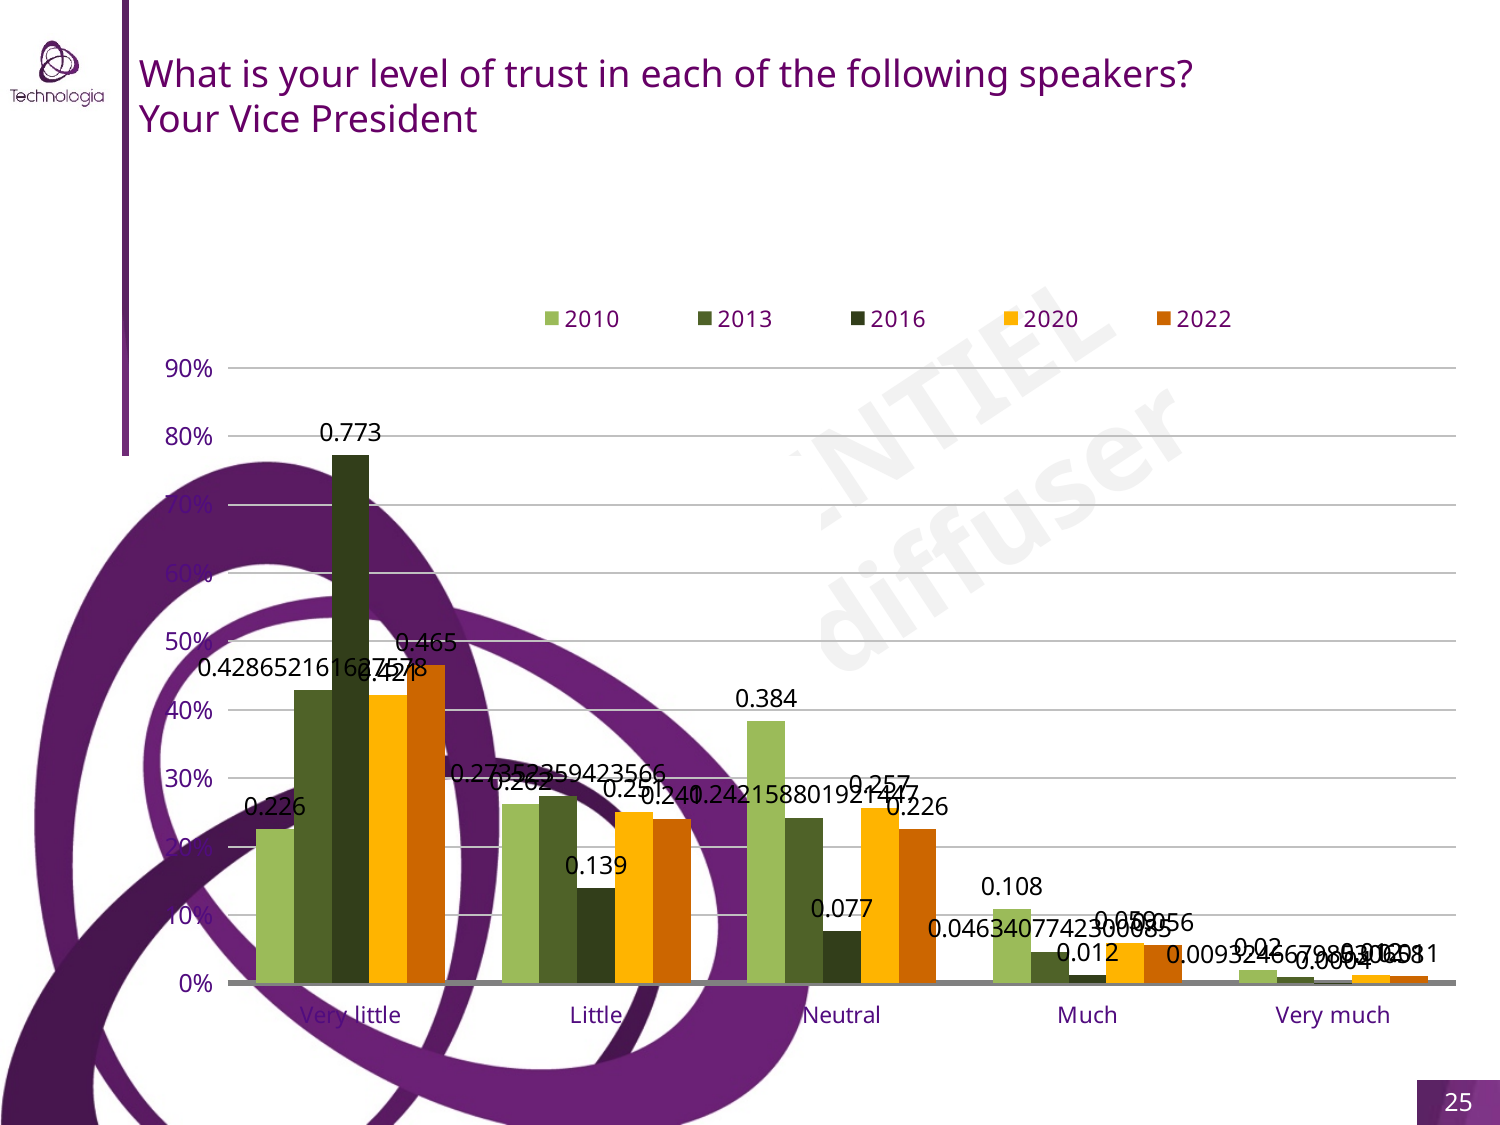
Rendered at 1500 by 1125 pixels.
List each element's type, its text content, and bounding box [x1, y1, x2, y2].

title What is your level of trust in each of the following speakers? Your Vice President [123, 42, 1282, 185]
chart [123, 215, 1460, 1083]
picture [0, 33, 113, 114]
picture [1417, 1080, 1500, 1125]
picture [0, 0, 821, 1125]
